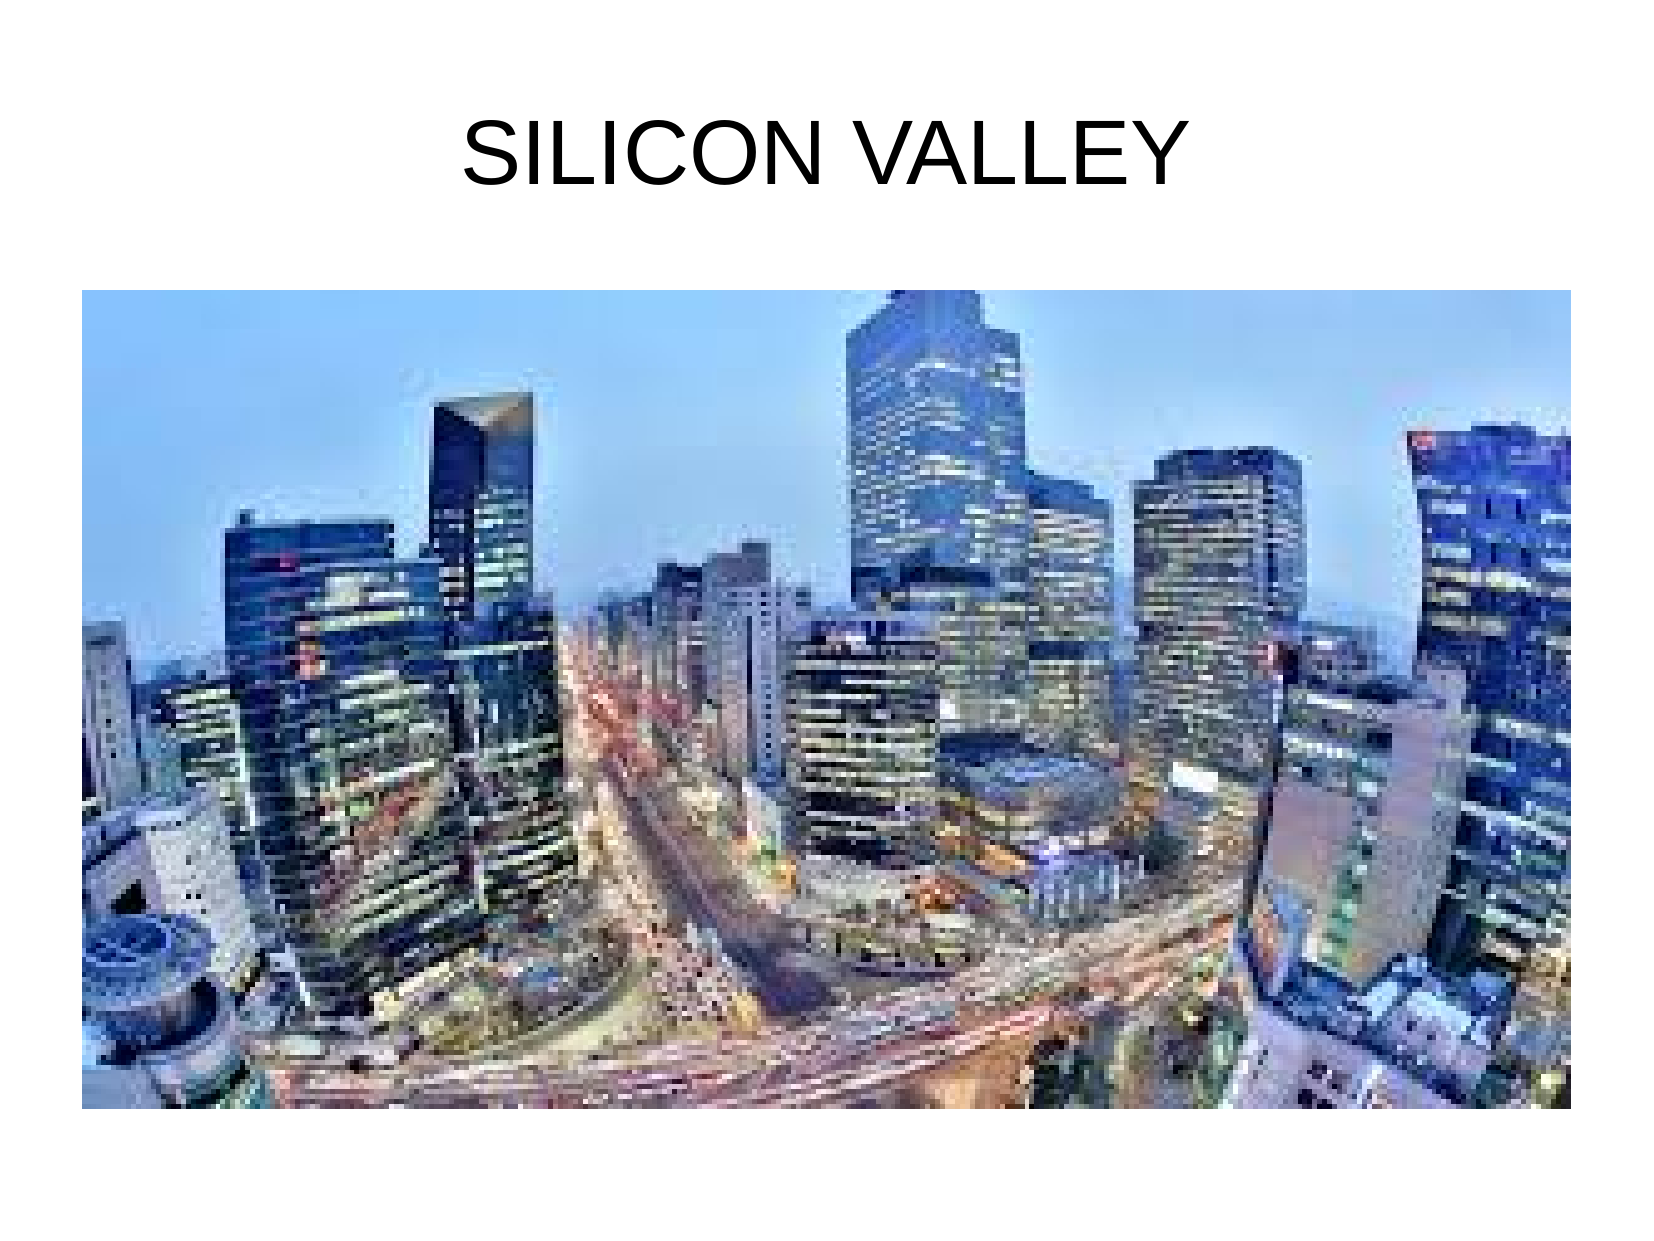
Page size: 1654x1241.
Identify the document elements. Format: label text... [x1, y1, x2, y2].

title SILICON VALLEY [82, 49, 1571, 257]
picture [82, 290, 1571, 1109]
